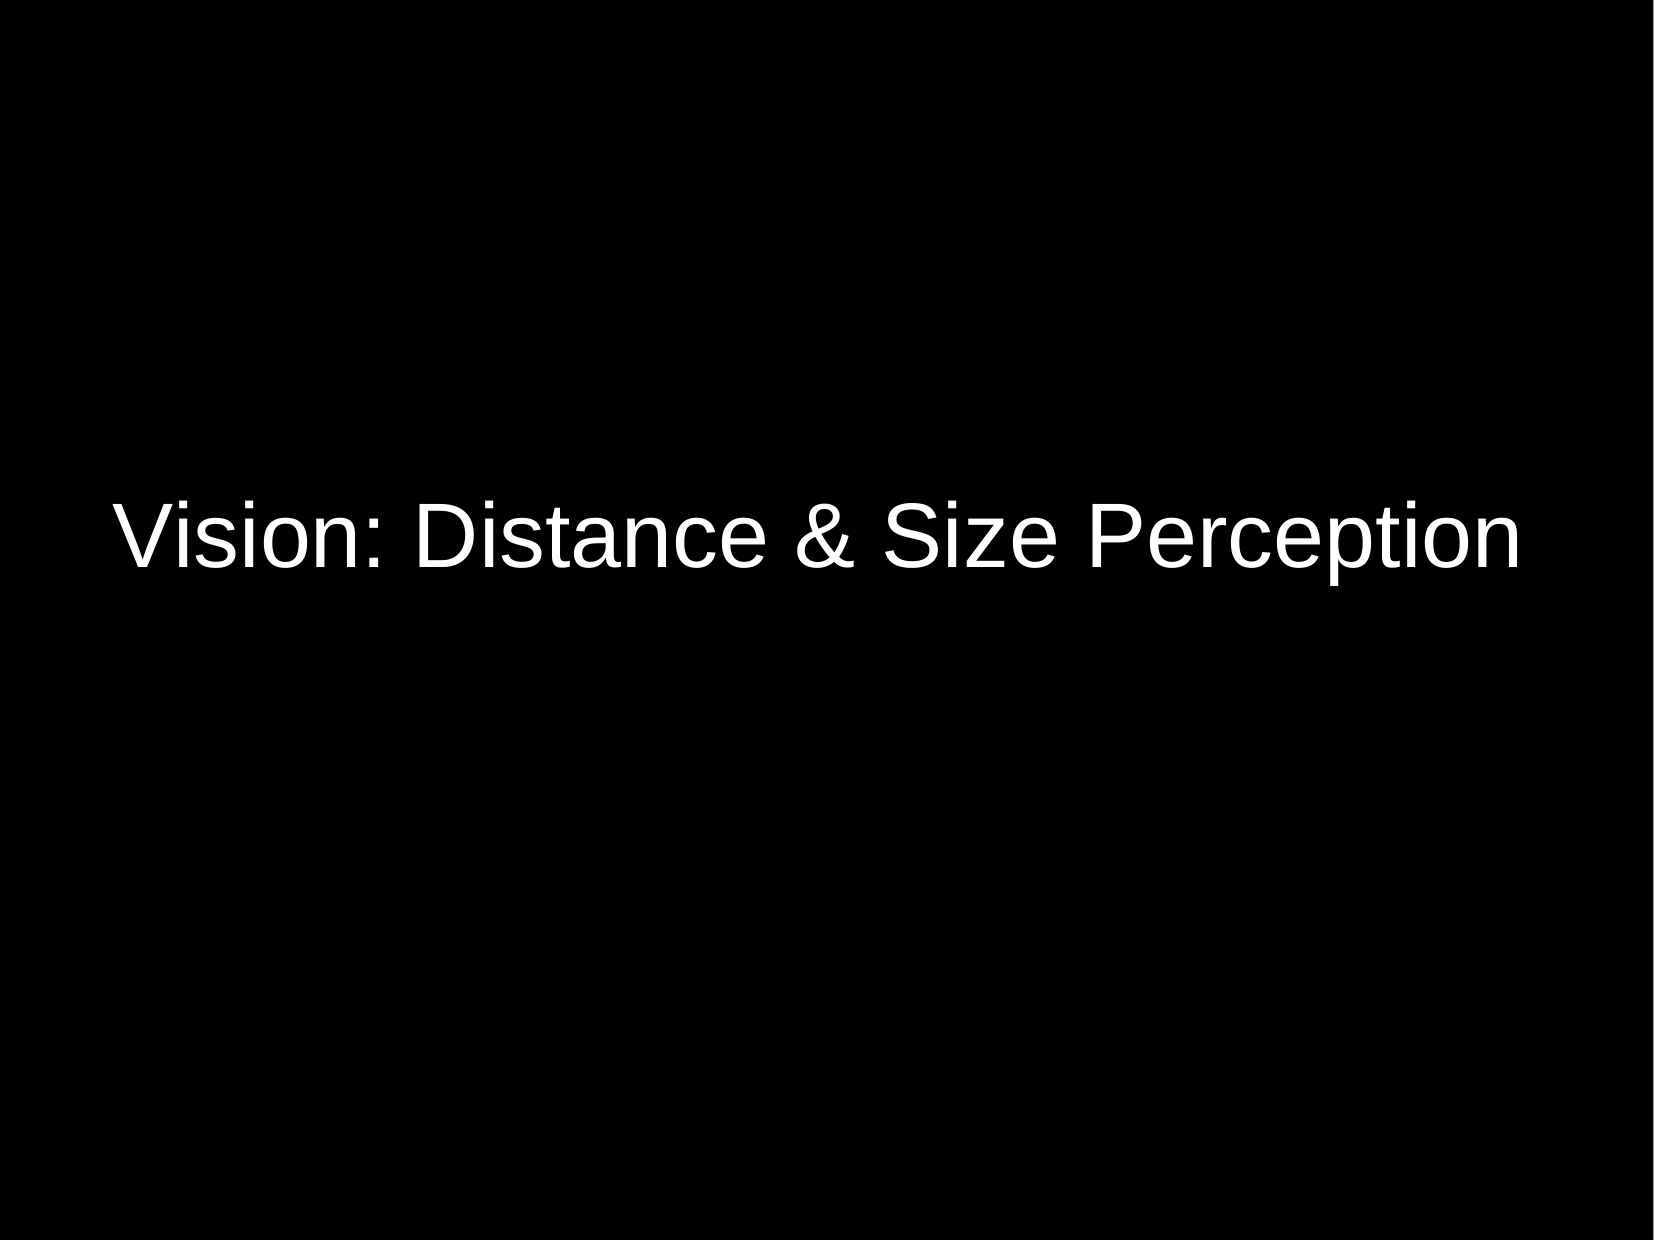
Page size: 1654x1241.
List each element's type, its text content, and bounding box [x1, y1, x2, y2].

title Vision: Distance & Size Perception [75, 487, 1564, 693]
